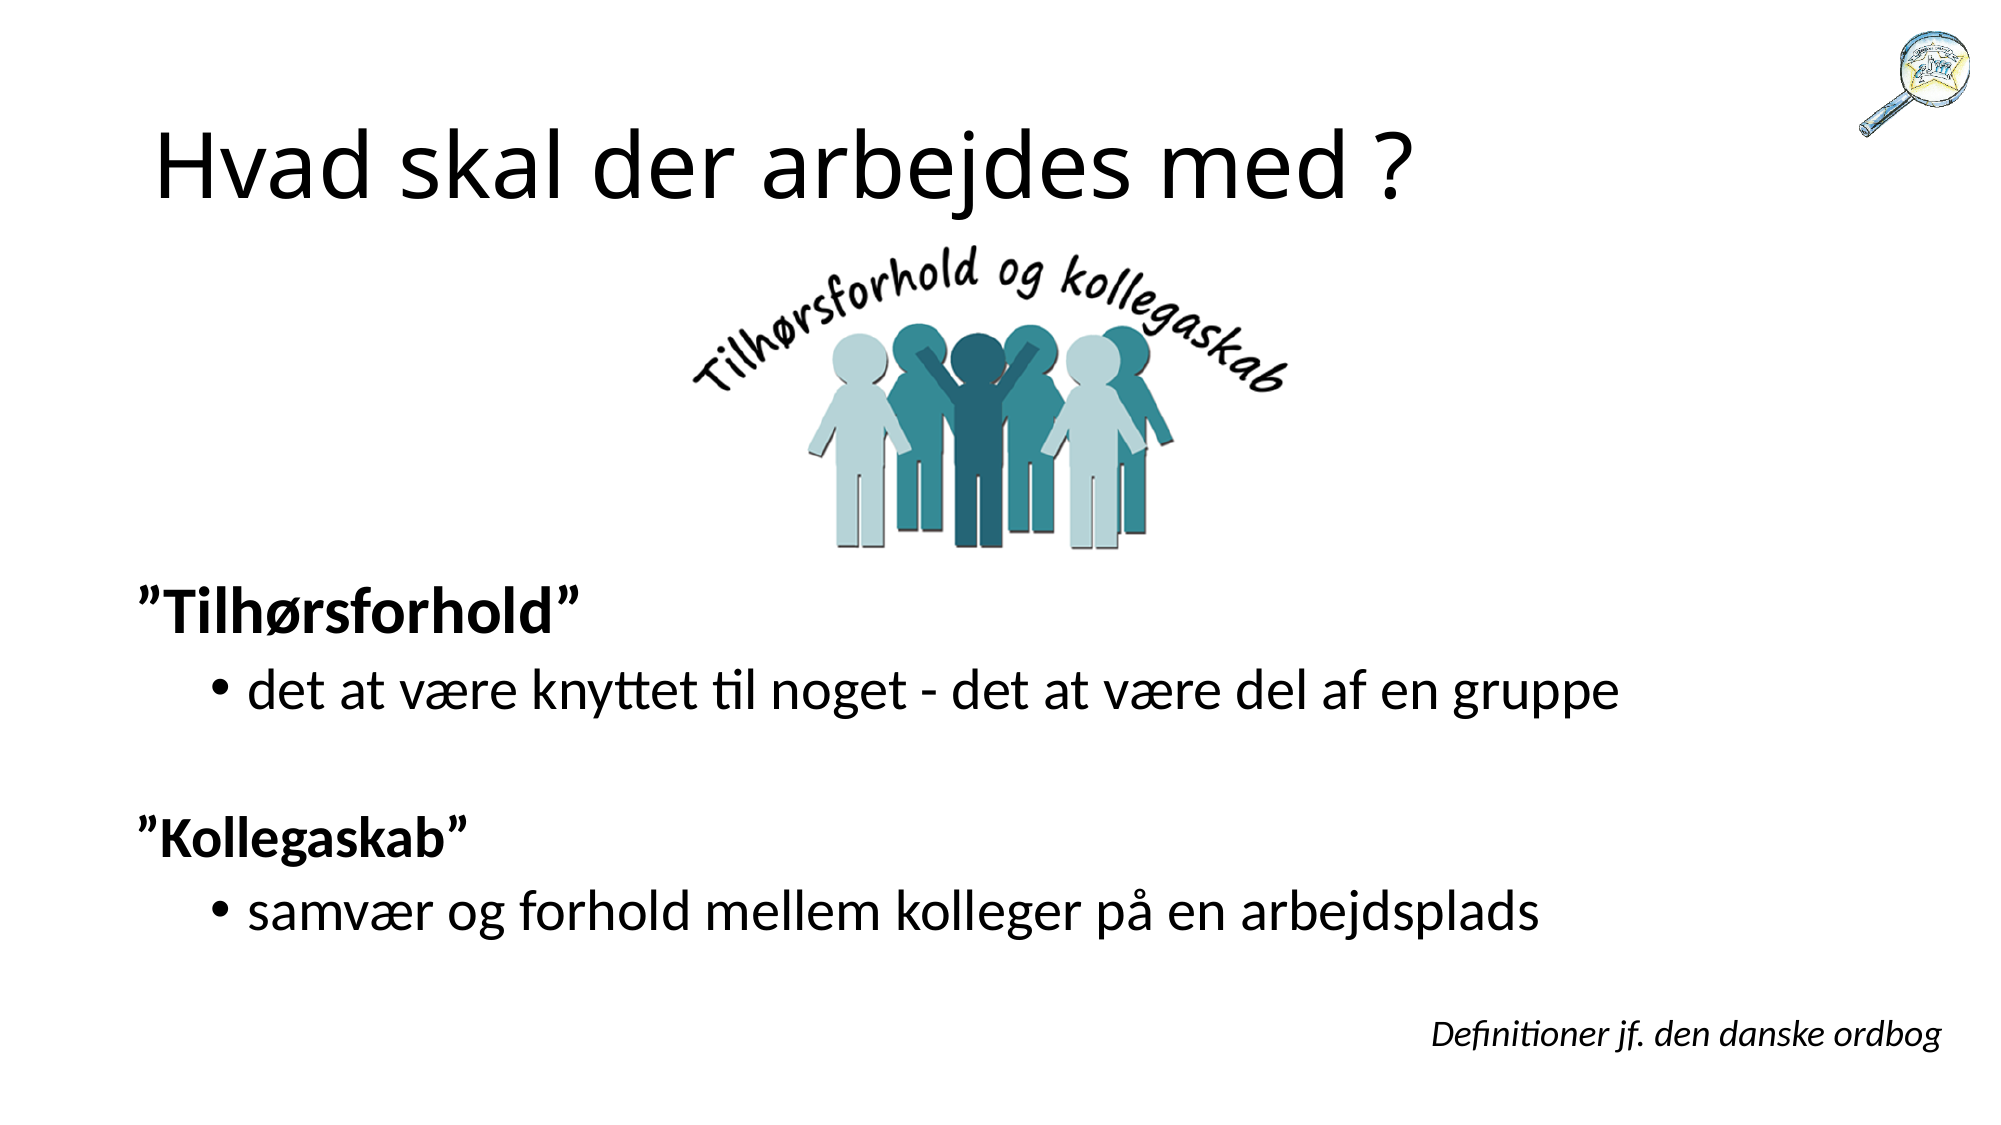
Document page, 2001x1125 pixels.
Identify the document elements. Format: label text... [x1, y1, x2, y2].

picture [666, 232, 1299, 561]
list ”Tilhørsforhold” det at være knyttet til noget - det at være del af en gruppe ”Kollegaskab” samvær og forhold mellem kolleger på en arbejdsplads [119, 468, 1845, 979]
title Hvad skal der arbejdes med ? [137, 59, 1863, 278]
text_box Definitioner jf. den danske ordbog [1415, 1001, 1958, 1062]
picture [1850, 22, 1976, 139]
